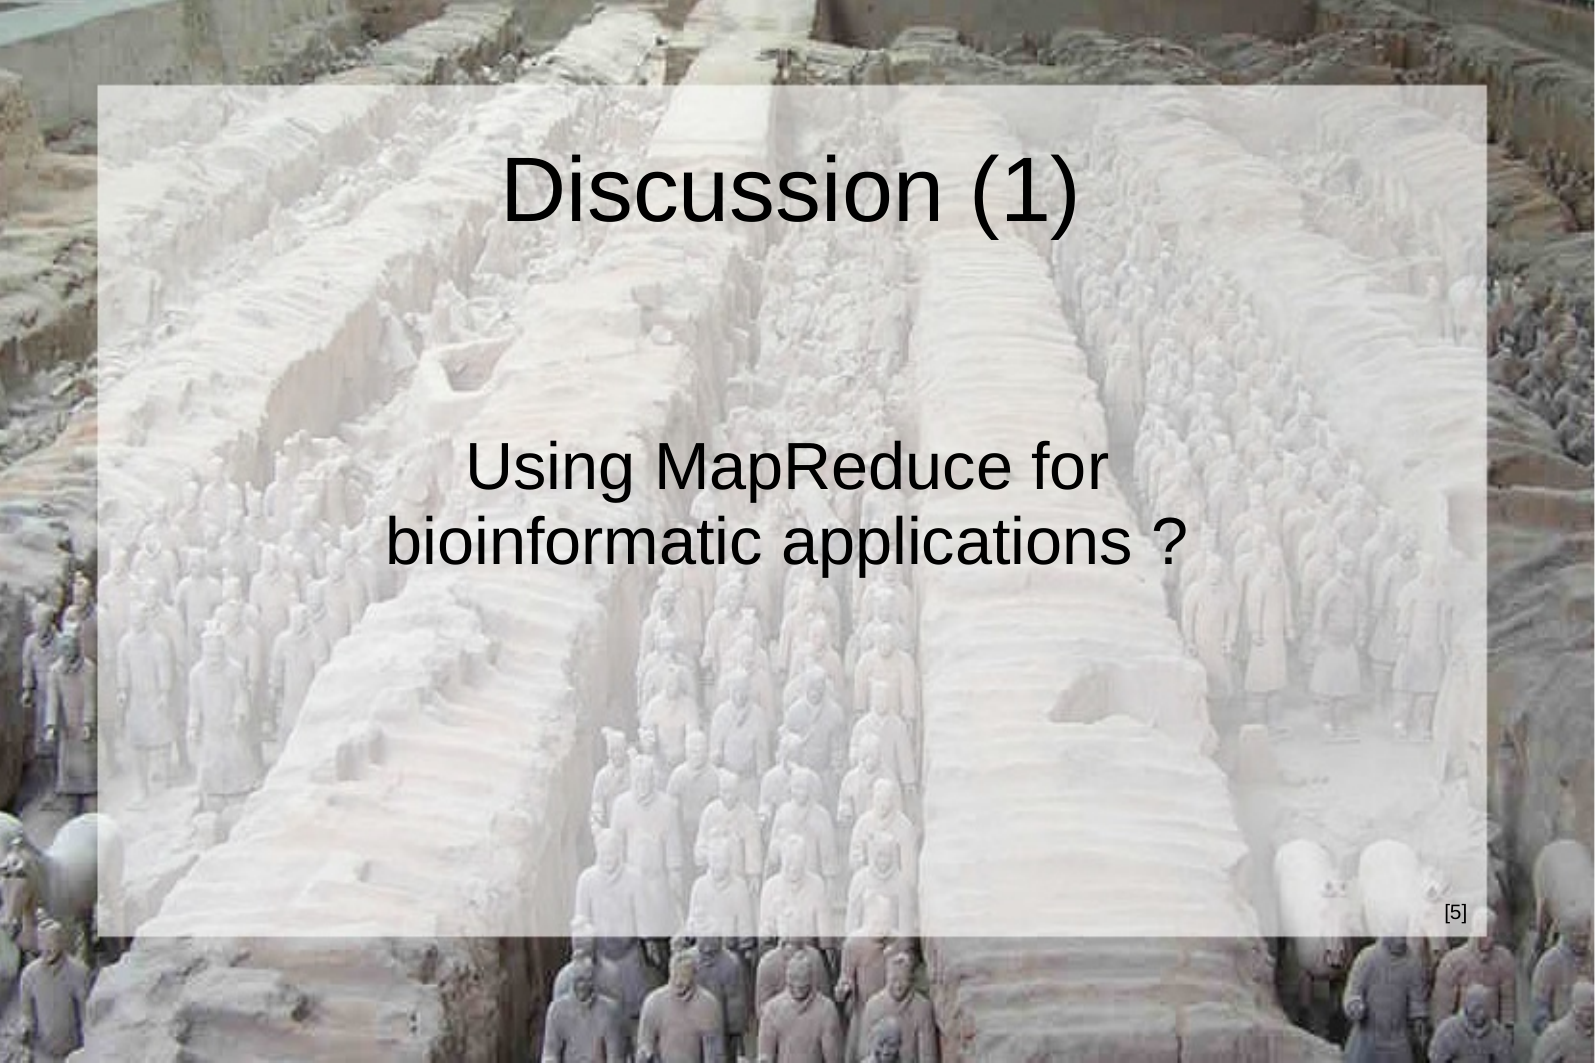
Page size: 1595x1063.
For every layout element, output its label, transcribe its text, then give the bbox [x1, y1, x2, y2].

text_box Using MapReduce for bioinformatic applications ? [317, 429, 1258, 579]
title Discussion (1) [130, 100, 1453, 279]
picture [0, 0, 1595, 1063]
text_box [5] [1429, 892, 1483, 952]
